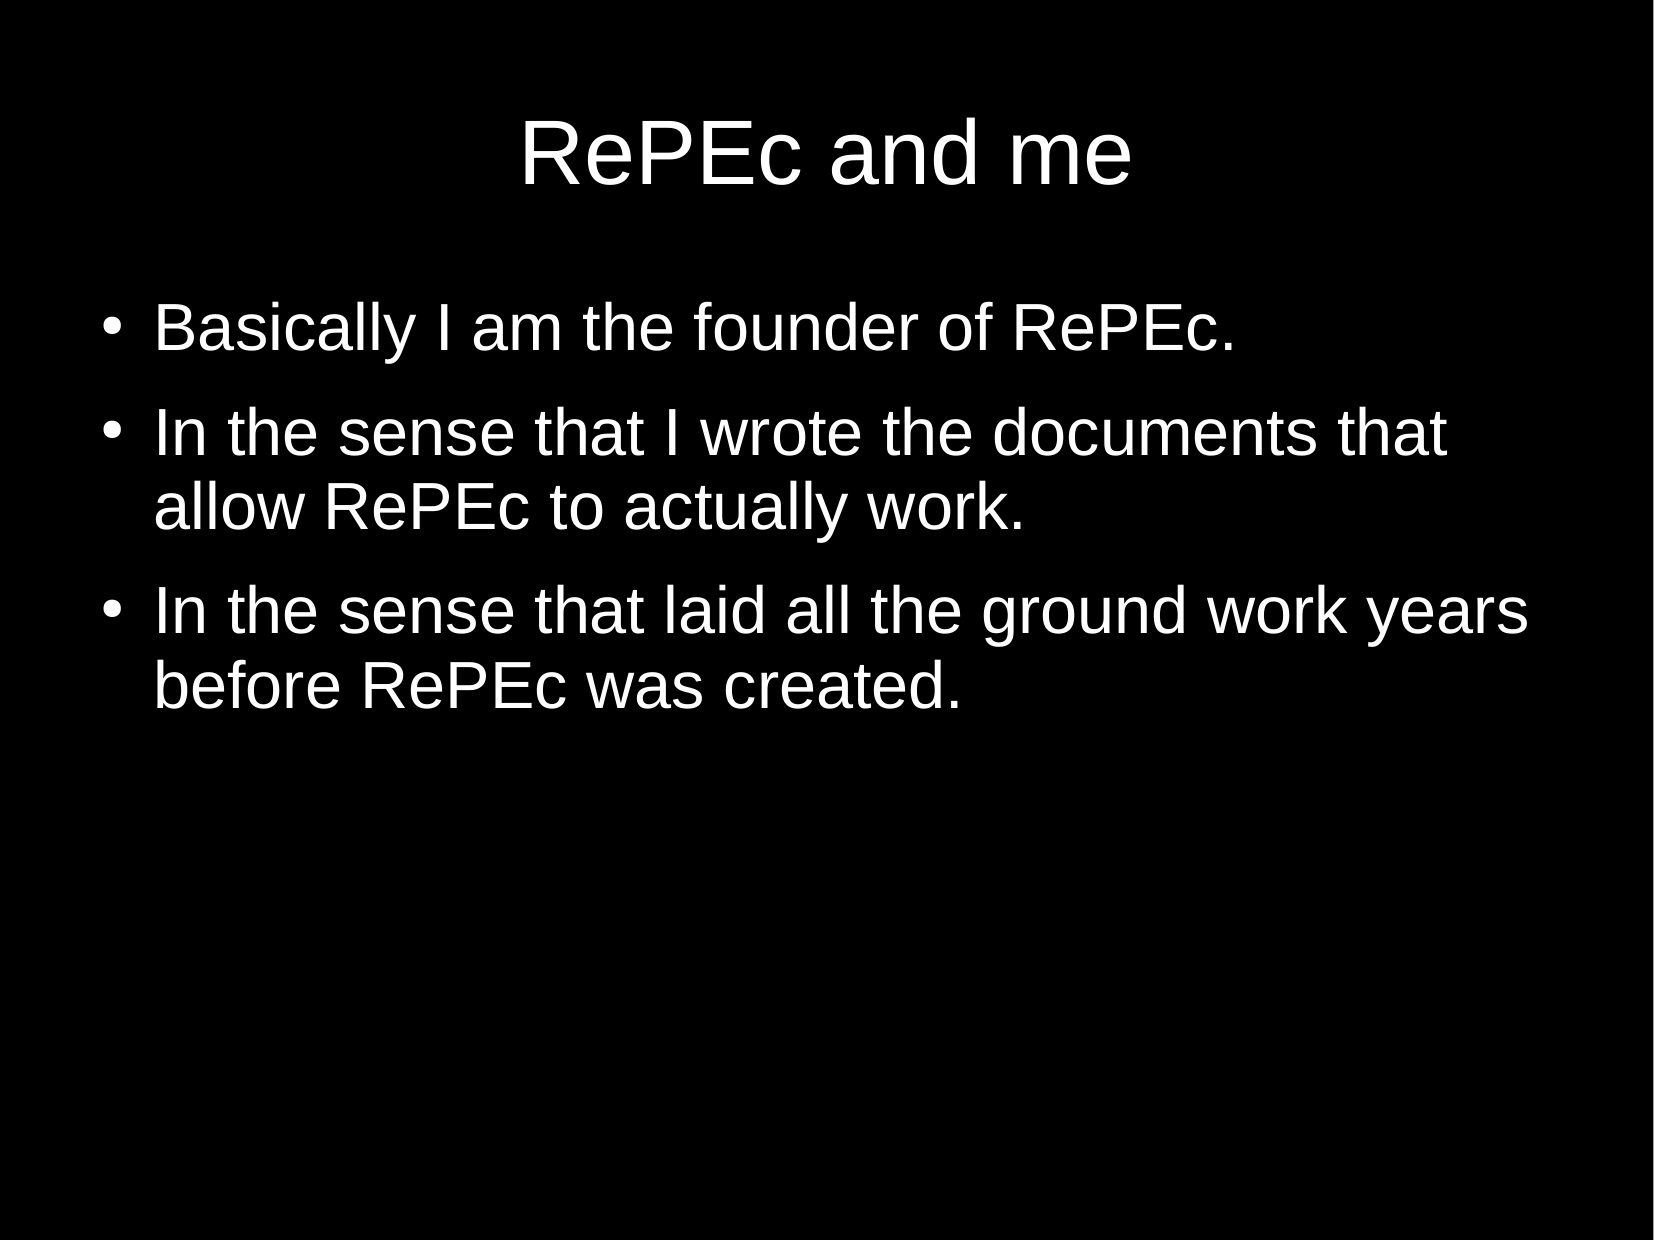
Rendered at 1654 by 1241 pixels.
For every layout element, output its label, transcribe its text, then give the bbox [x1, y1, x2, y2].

list Basically I am the founder of RePEc. In the sense that I wrote the documents that allow RePEc to actually work. In the sense that laid all the ground work years before RePEc was created. [82, 290, 1571, 1010]
title RePEc and me [82, 49, 1571, 257]
